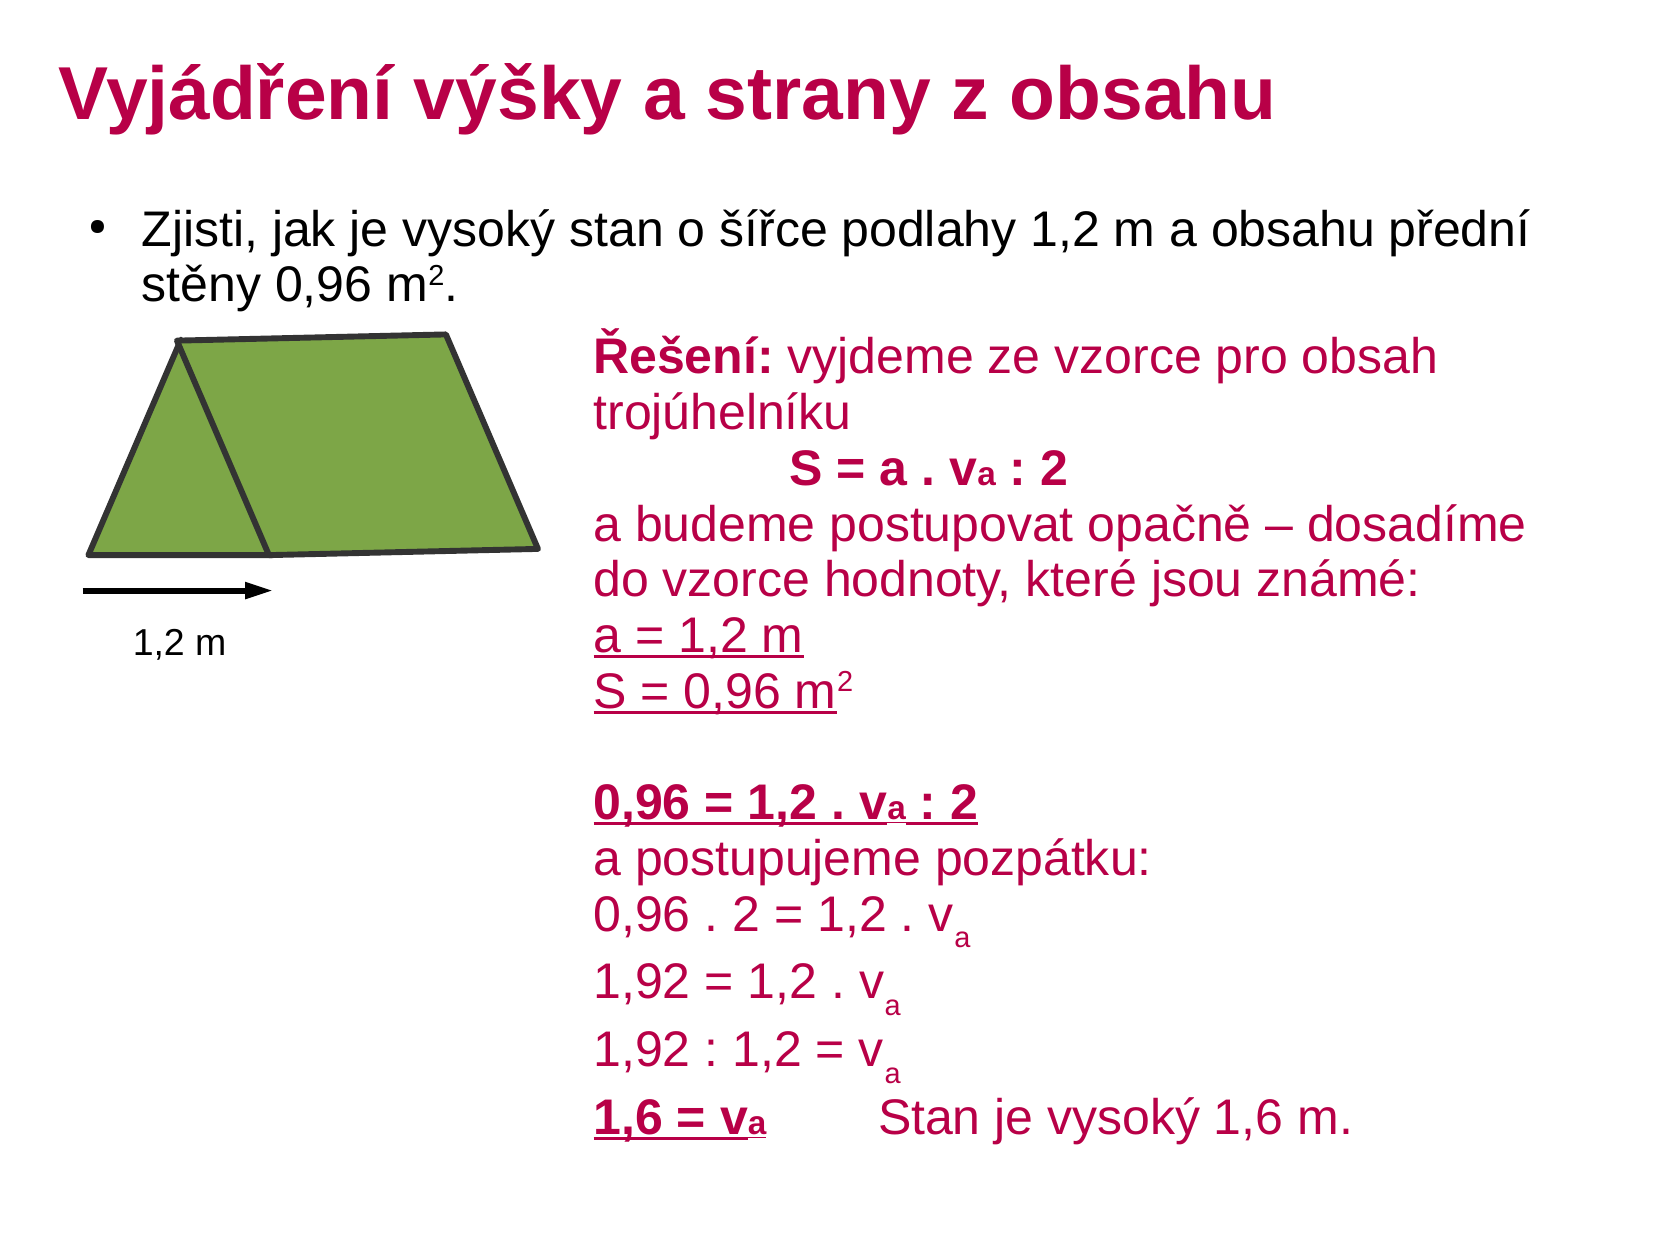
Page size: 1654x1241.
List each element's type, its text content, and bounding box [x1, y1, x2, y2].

list Zjisti, jak je vysoký stan o šířce podlahy 1,2 m a obsahu přední stěny 0,96 m2. [70, 200, 1560, 1020]
text_box [88, 334, 538, 556]
text_box 1,2 m [118, 614, 242, 674]
text_box Řešení: vyjdeme ze vzorce pro obsah trojúhelníku S = a . va : 2 a budeme postupovat opačně – dosadíme do vzorce hodnoty, které jsou známé: a = 1,2 m S = 0,96 m2 0,96 = 1,2 . va : 2 a postupujeme pozpátku: 0,96 . 2 = 1,2 . va 1,92 = 1,2 . va 1,92 : 1,2 = va 1,6 = va Stan je vysoký 1,6 m. [578, 321, 1595, 1158]
title Vyjádření výšky a strany z obsahu [59, 35, 1406, 152]
